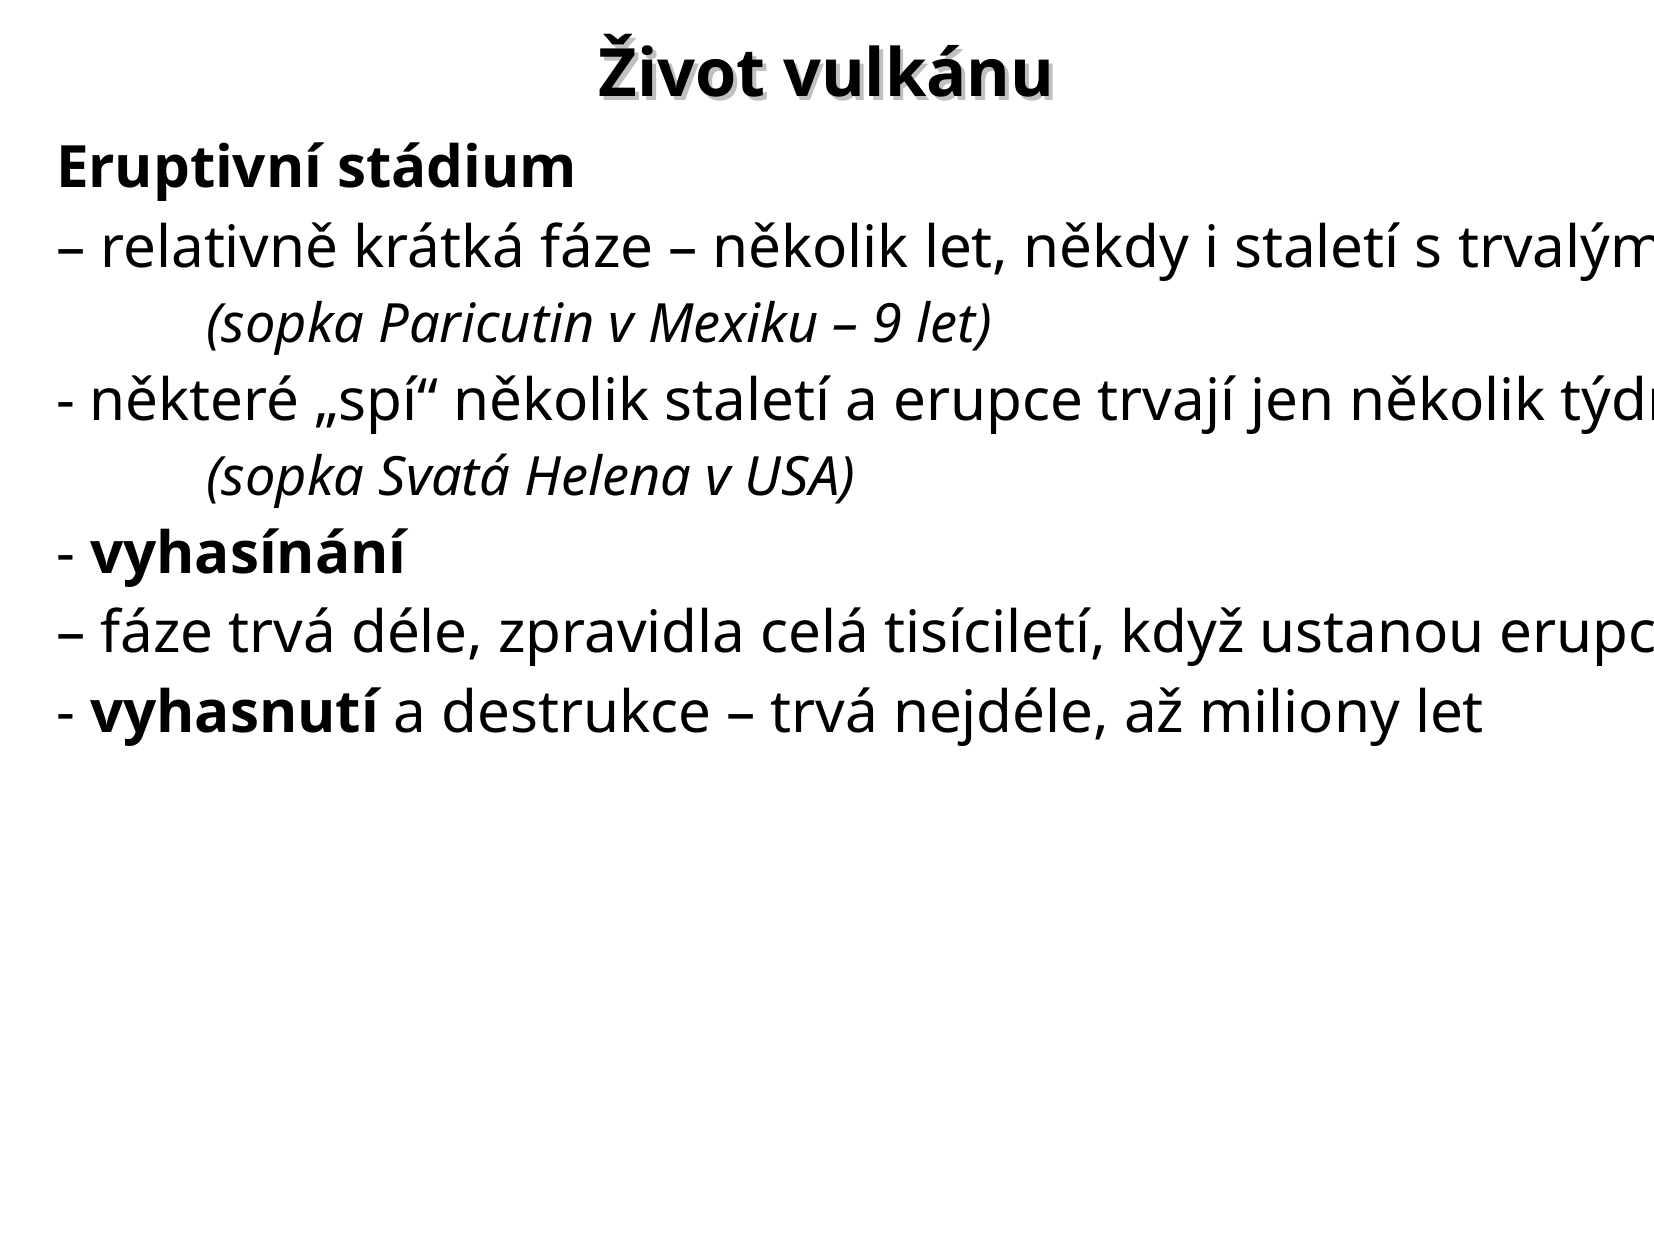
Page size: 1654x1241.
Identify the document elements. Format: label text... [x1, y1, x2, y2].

text_box Eruptivní stádium – relativně krátká fáze – několik let, někdy i staletí s trvalými nebo periodickými erupcemi lávy, popela a plynů (sopka Paricutin v Mexiku – 9 let) - některé „spí“ několik staletí a erupce trvají jen několik týdnů (sopka Svatá Helena v USA) - vyhasínání – fáze trvá déle, zpravidla celá tisíciletí, když ustanou erupce ze sopky unikají plyny, zemská kůra je v okolí krbu teplá a ohřívá podzemní vodu, která pryští na povrch (teplé prameny, gejzíry) - vyhasnutí a destrukce – trvá nejdéle, až miliony let [41, 118, 1654, 1183]
text_box Život vulkánu [29, 17, 1625, 126]
